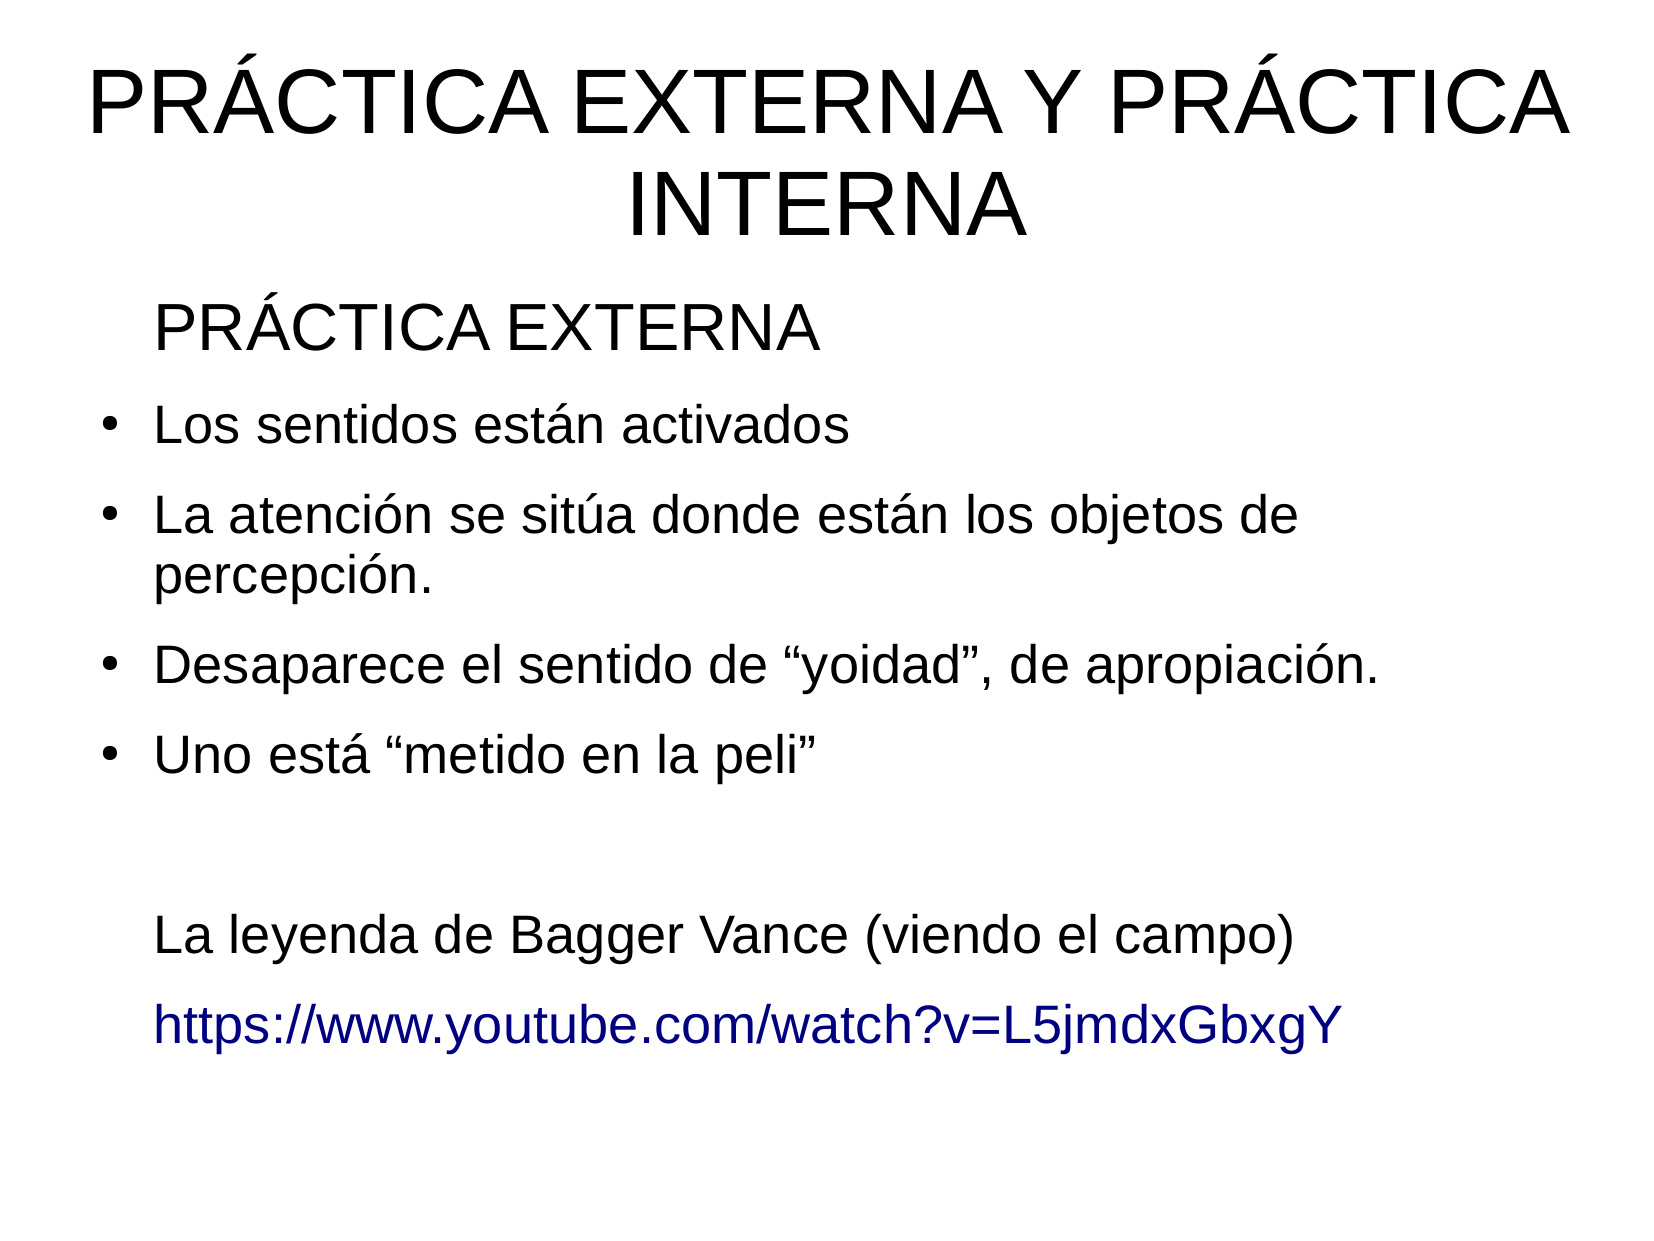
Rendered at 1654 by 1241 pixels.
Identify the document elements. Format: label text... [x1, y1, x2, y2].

title PRÁCTICA EXTERNA Y PRÁCTICA INTERNA [82, 49, 1571, 257]
list PRÁCTICA EXTERNA Los sentidos están activados La atención se sitúa donde están los objetos de percepción. Desaparece el sentido de “yoidad”, de apropiación. Uno está “metido en la peli” La leyenda de Bagger Vance (viendo el campo) https://www.youtube.com/watch?v=L5jmdxGbxgY [82, 290, 1571, 1146]
